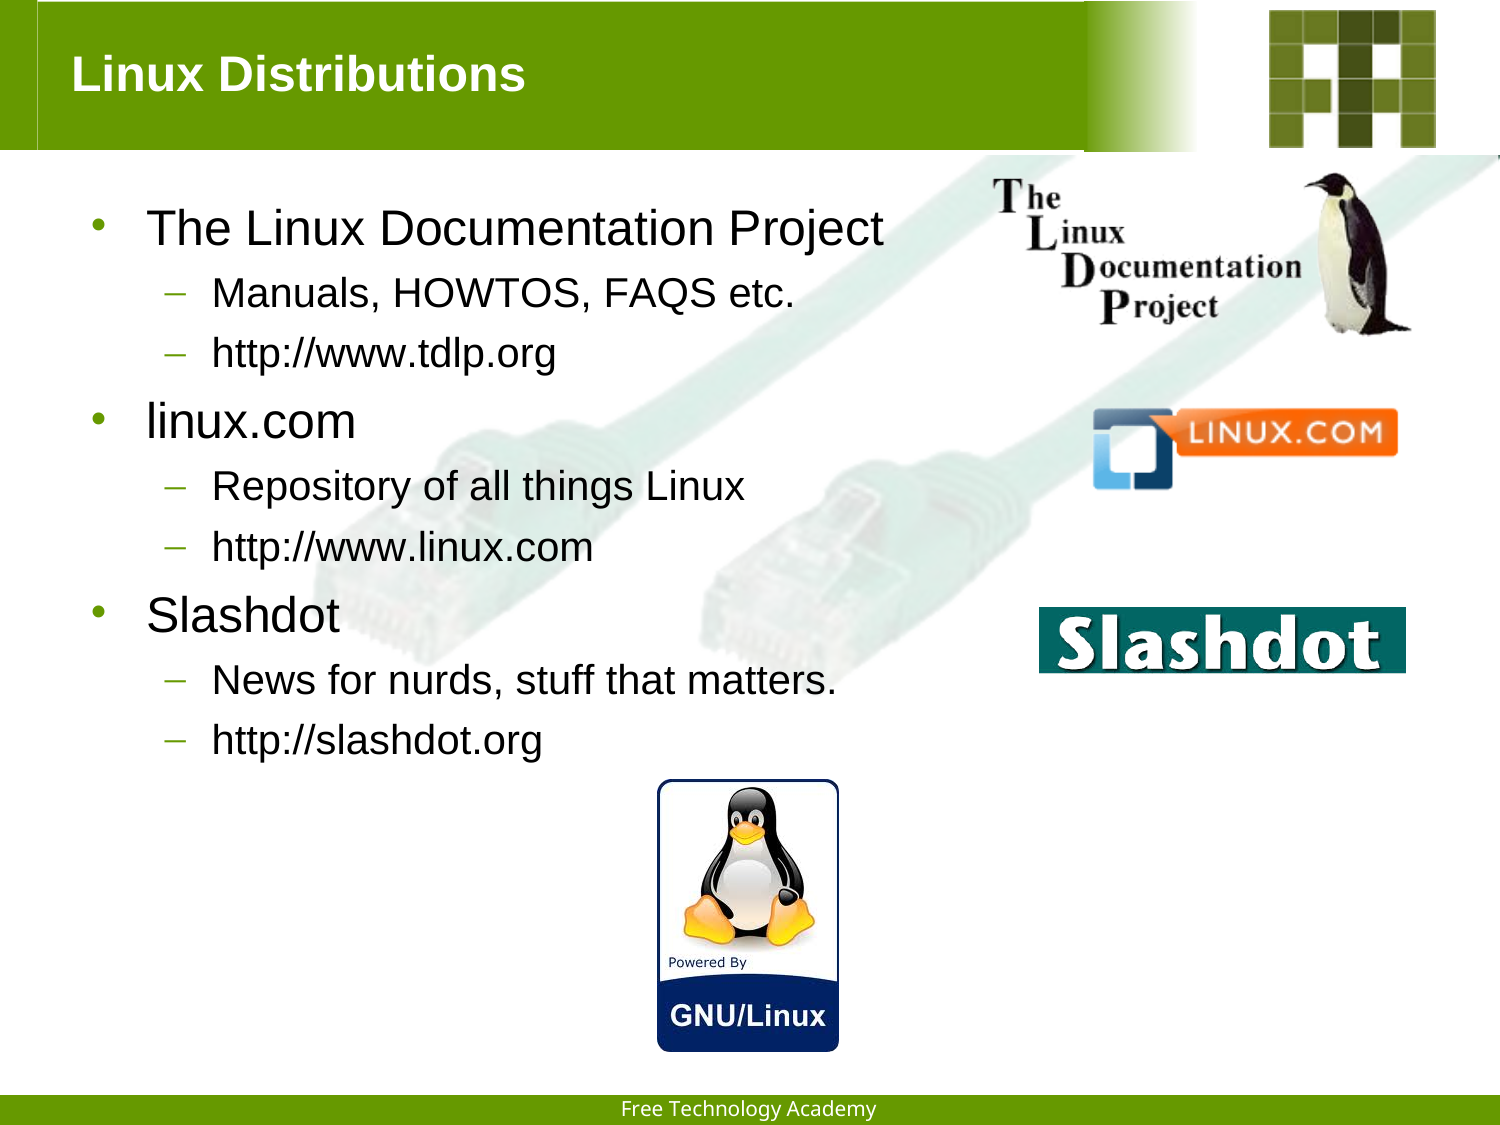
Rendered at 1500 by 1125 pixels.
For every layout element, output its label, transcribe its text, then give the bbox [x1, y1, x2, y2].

picture [1269, 10, 1436, 148]
title Linux Distributions [56, 1, 1107, 152]
list The Linux Documentation Project Manuals, HOWTOS, FAQS etc. http://www.tdlp.org linux.com Repository of all things Linux http://www.linux.com Slashdot News for nurds, stuff that matters. http://slashdot.org [75, 187, 1426, 1065]
picture [989, 172, 1419, 337]
picture [657, 779, 839, 1052]
picture [1086, 401, 1404, 493]
picture [1039, 607, 1406, 674]
